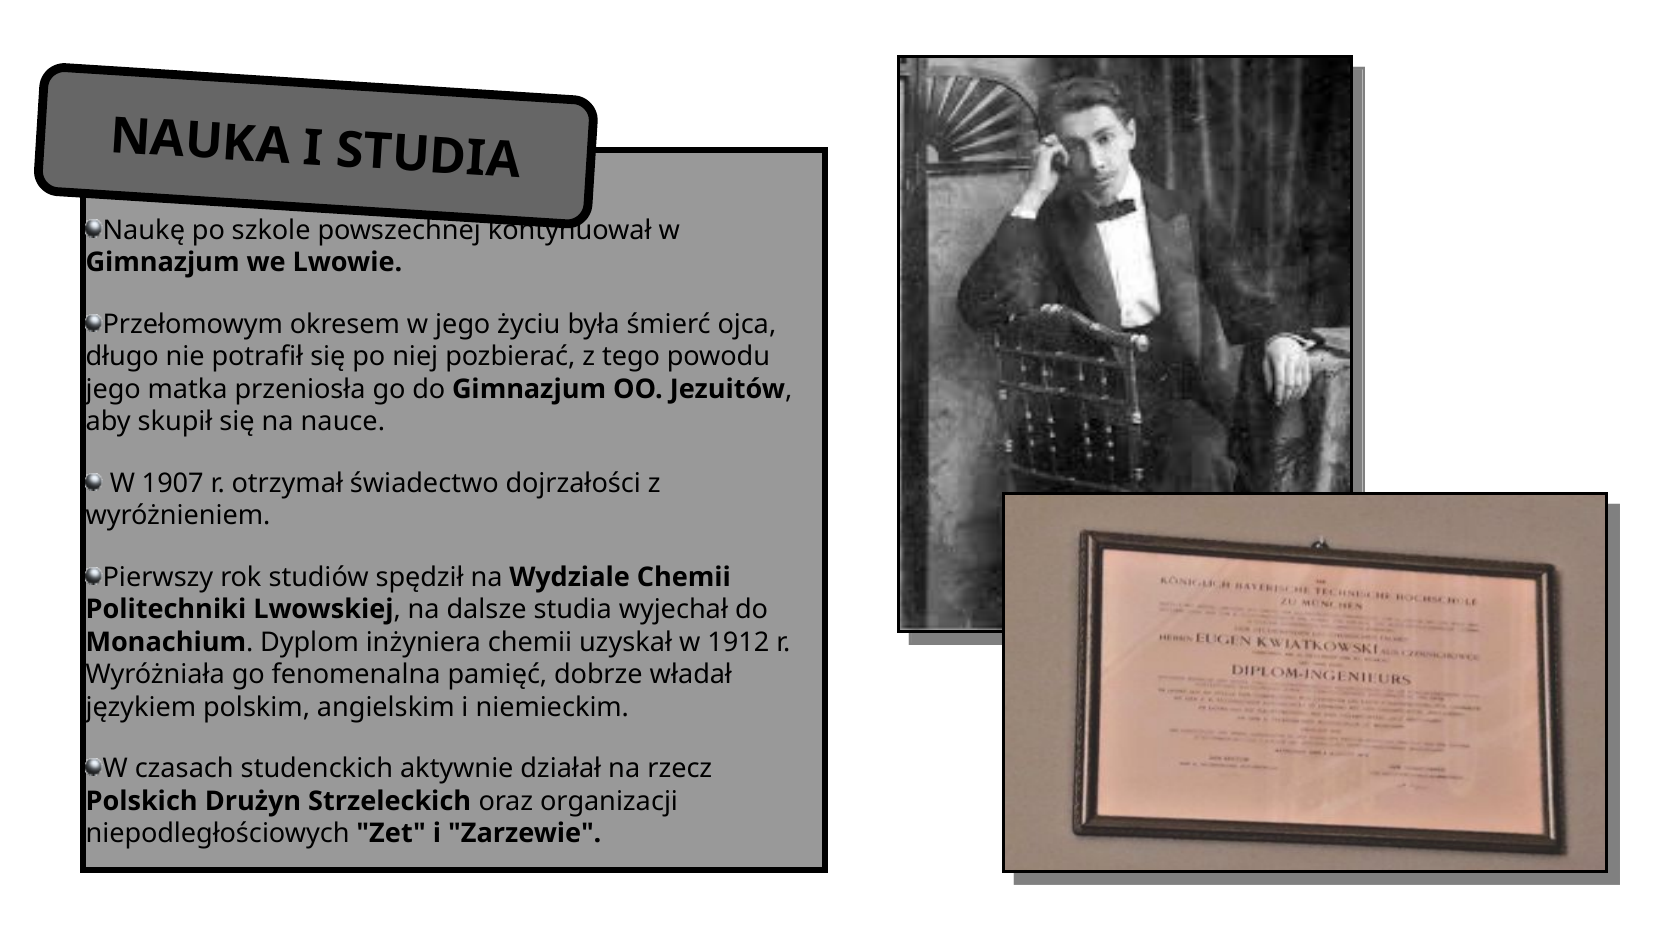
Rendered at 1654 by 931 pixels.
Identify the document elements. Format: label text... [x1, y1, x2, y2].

picture [1005, 495, 1605, 871]
list Naukę po szkole powszechnej kontynuował w Gimnazjum we Lwowie. Przełomowym okresem w jego życiu była śmierć ojca, długo nie potrafił się po niej pozbierać, z tego powodu jego matka przeniosła go do Gimnazjum OO. Jezuitów, aby skupił się na nauce. W 1907 r. otrzymał świadectwo dojrzałości z wyróżnieniem. Pierwszy rok studiów spędził na Wydziale Chemii Politechniki Lwowskiej, na dalsze studia wyjechał do Monachium. Dyplom inżyniera chemii uzyskał w 1912 r. Wyróżniała go fenomenalna pamięć, dobrze władał językiem polskim, angielskim i niemieckim. W czasach studenckich aktywnie działał na rzecz Polskich Drużyn Strzeleckich oraz organizacji niepodległościowych "Zet" i "Zarzewie". [82, 150, 826, 871]
text_box Nauka i studia [38, 67, 594, 224]
picture [900, 57, 1351, 630]
